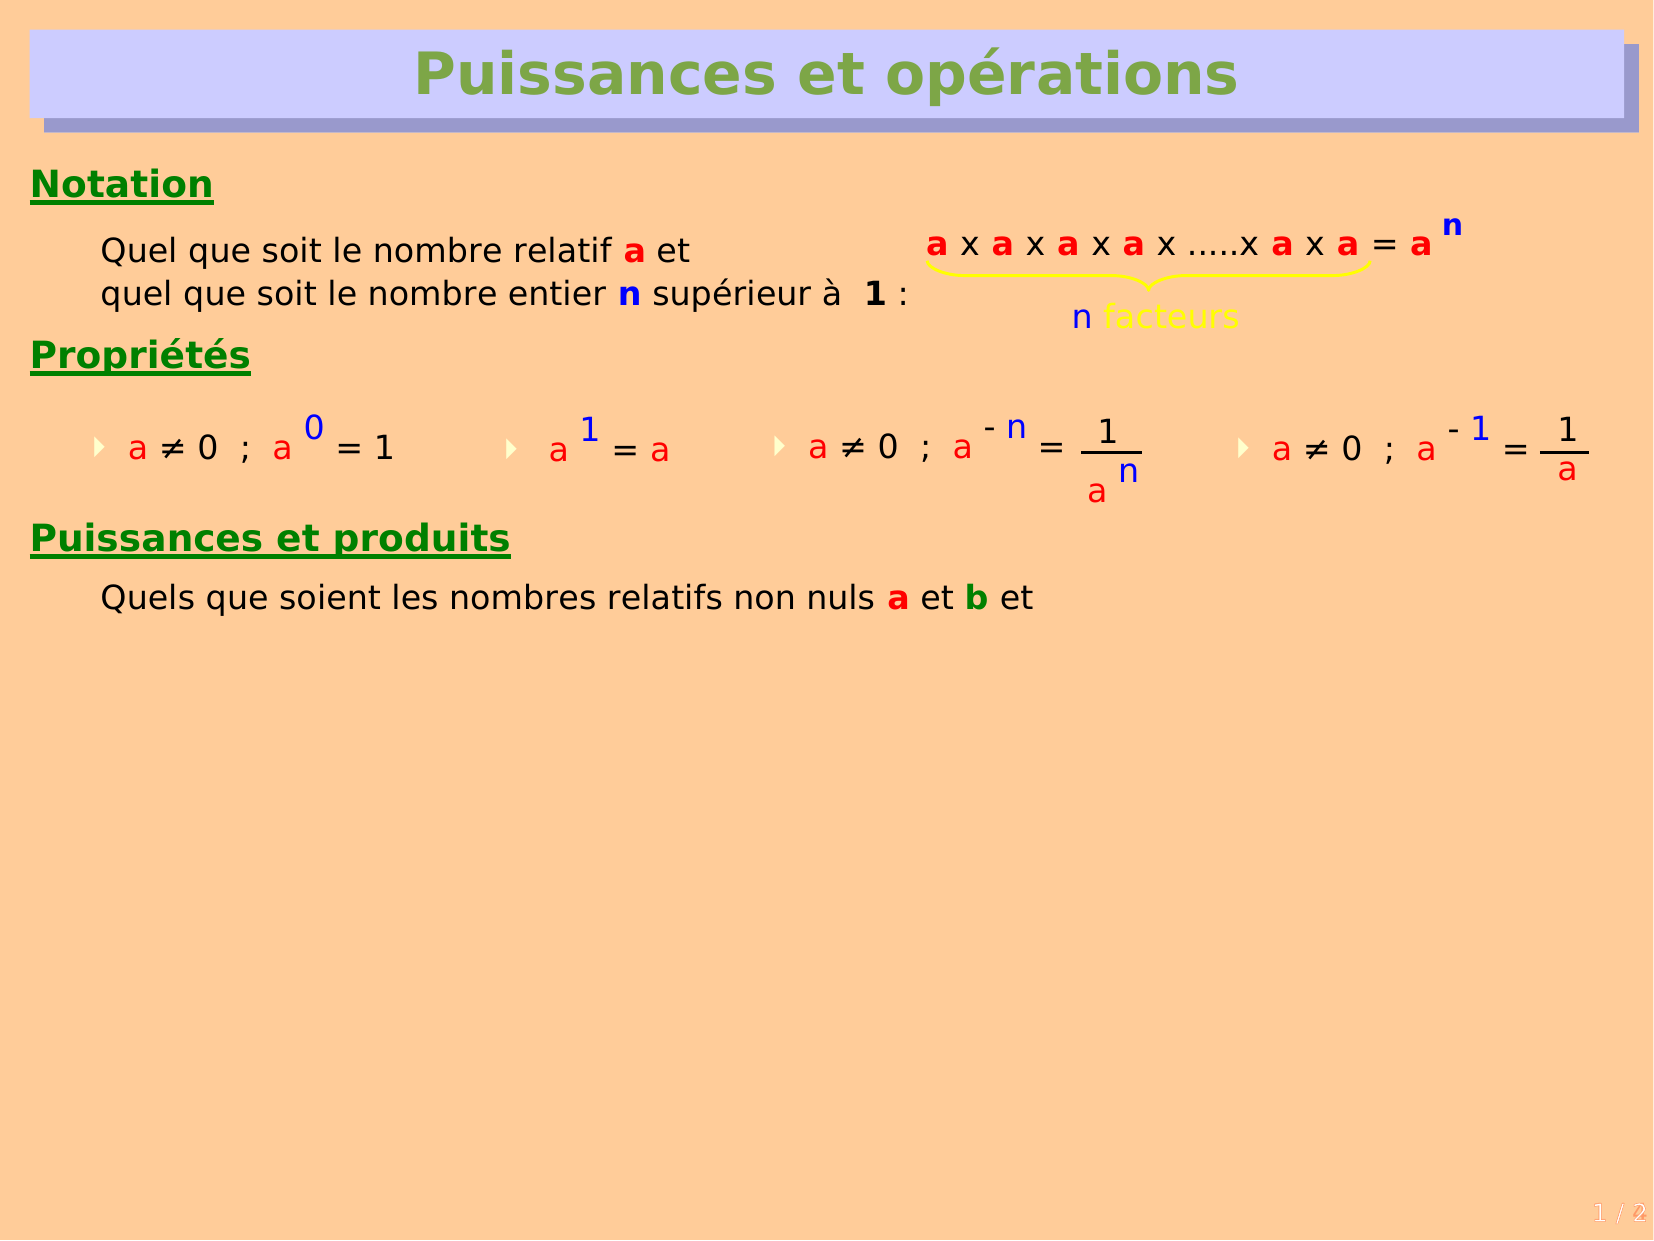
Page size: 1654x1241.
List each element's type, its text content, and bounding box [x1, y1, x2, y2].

text_box  a ≠ 0 ; a - n = [765, 408, 1076, 469]
text_box quel que soit le nombre entier n supérieur à 1 : [100, 274, 910, 314]
text_box 1 a n [1087, 454, 1140, 511]
text_box  a 1 = a [496, 410, 670, 472]
text_box Propriétés [29, 333, 252, 378]
text_box  a ≠ 0 ; a - 1 = [1229, 410, 1540, 471]
text_box Quel que soit le nombre relatif a et [100, 224, 691, 274]
text_box Quels que soient les nombres relatifs non nuls a et b et [100, 571, 1034, 625]
text_box 1 / 2 [1591, 1198, 1649, 1235]
text_box n facteurs [1071, 297, 1241, 337]
text_box a x a x a x a x .....x a x a = a n [925, 207, 1472, 264]
text_box Puissances et produits [29, 516, 512, 561]
text_box 1 a n [1087, 412, 1140, 451]
title Puissances et opérations [29, 29, 1625, 119]
text_box  a ≠ 0 ; a 0 = 1 [86, 408, 403, 470]
text_box Notation [29, 162, 215, 207]
text_box 1 a [1554, 410, 1582, 451]
text_box 1 a [1554, 454, 1582, 489]
